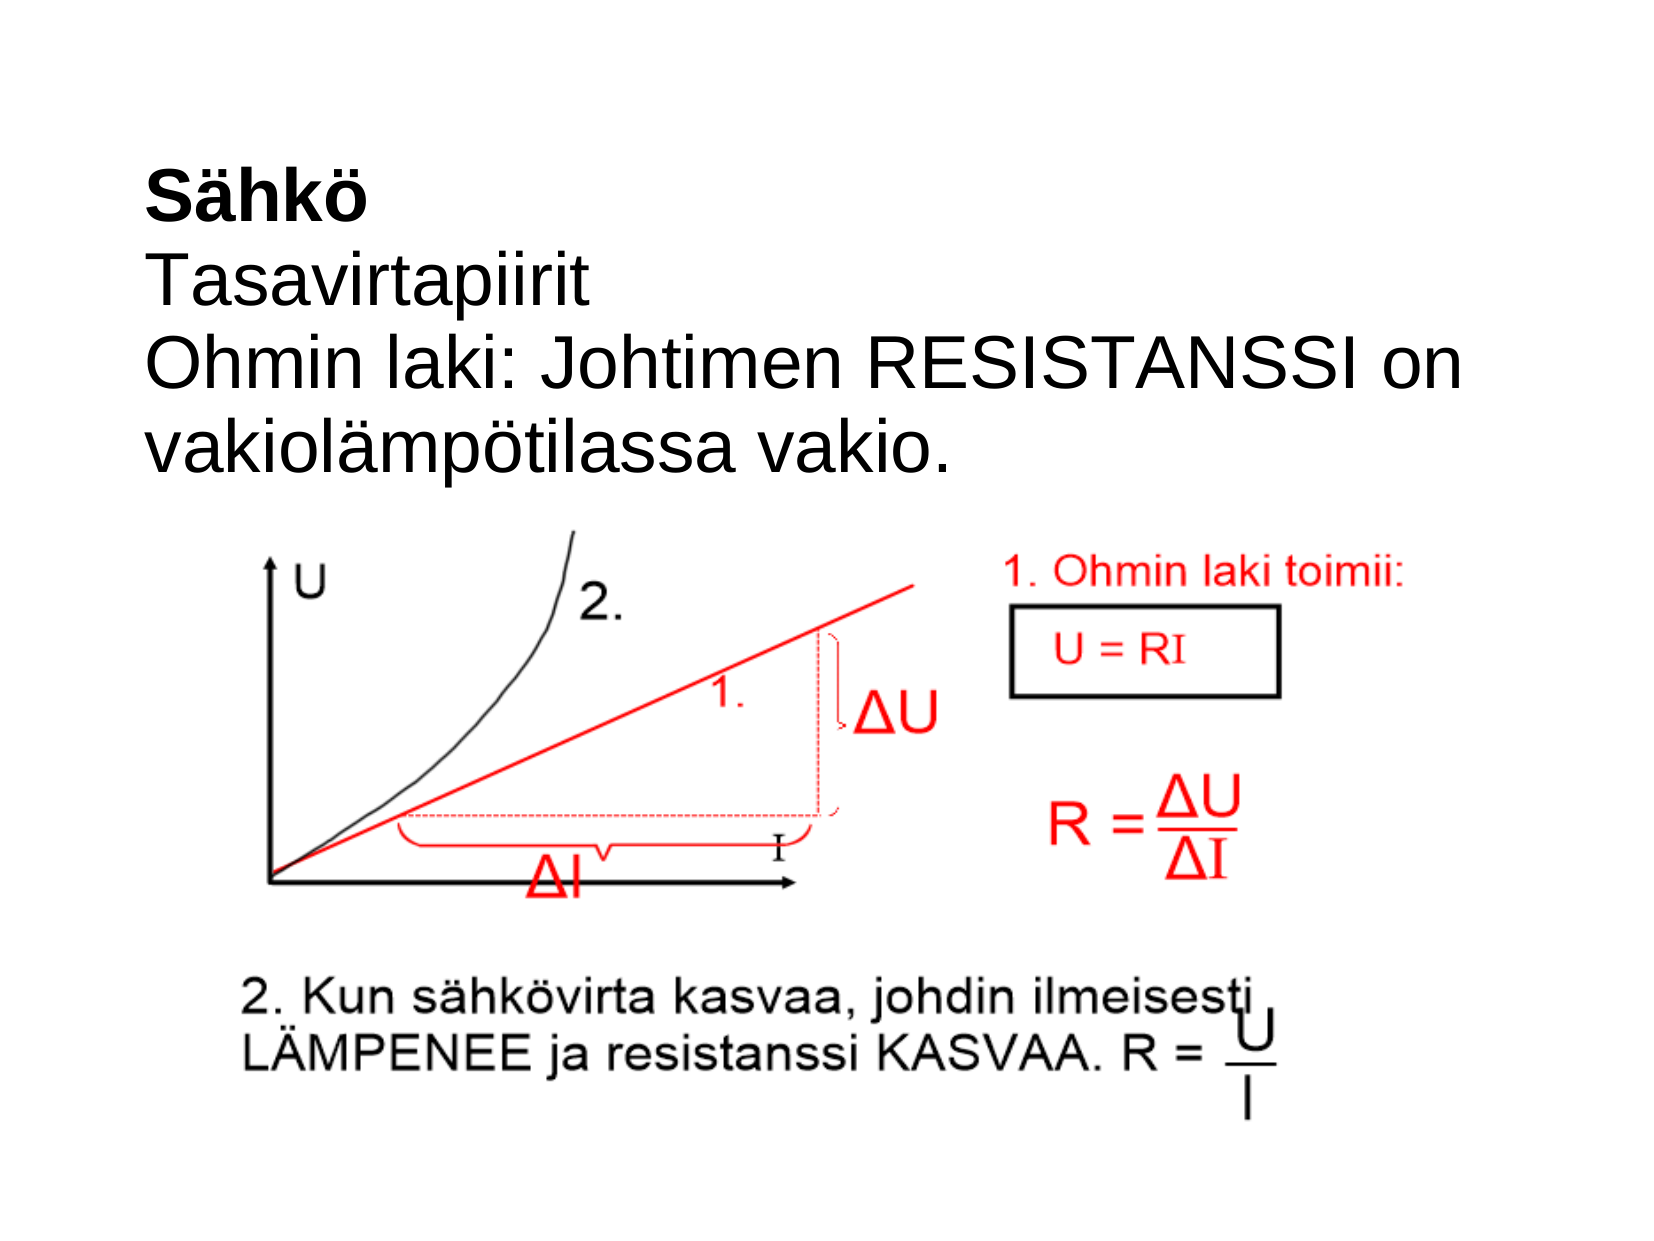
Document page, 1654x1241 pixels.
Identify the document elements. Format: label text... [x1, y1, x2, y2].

text_box Sähkö Tasavirtapiirit Ohmin laki: Johtimen RESISTANSSI on vakiolämpötilassa vakio. [129, 141, 1607, 577]
picture [189, 519, 1454, 1173]
